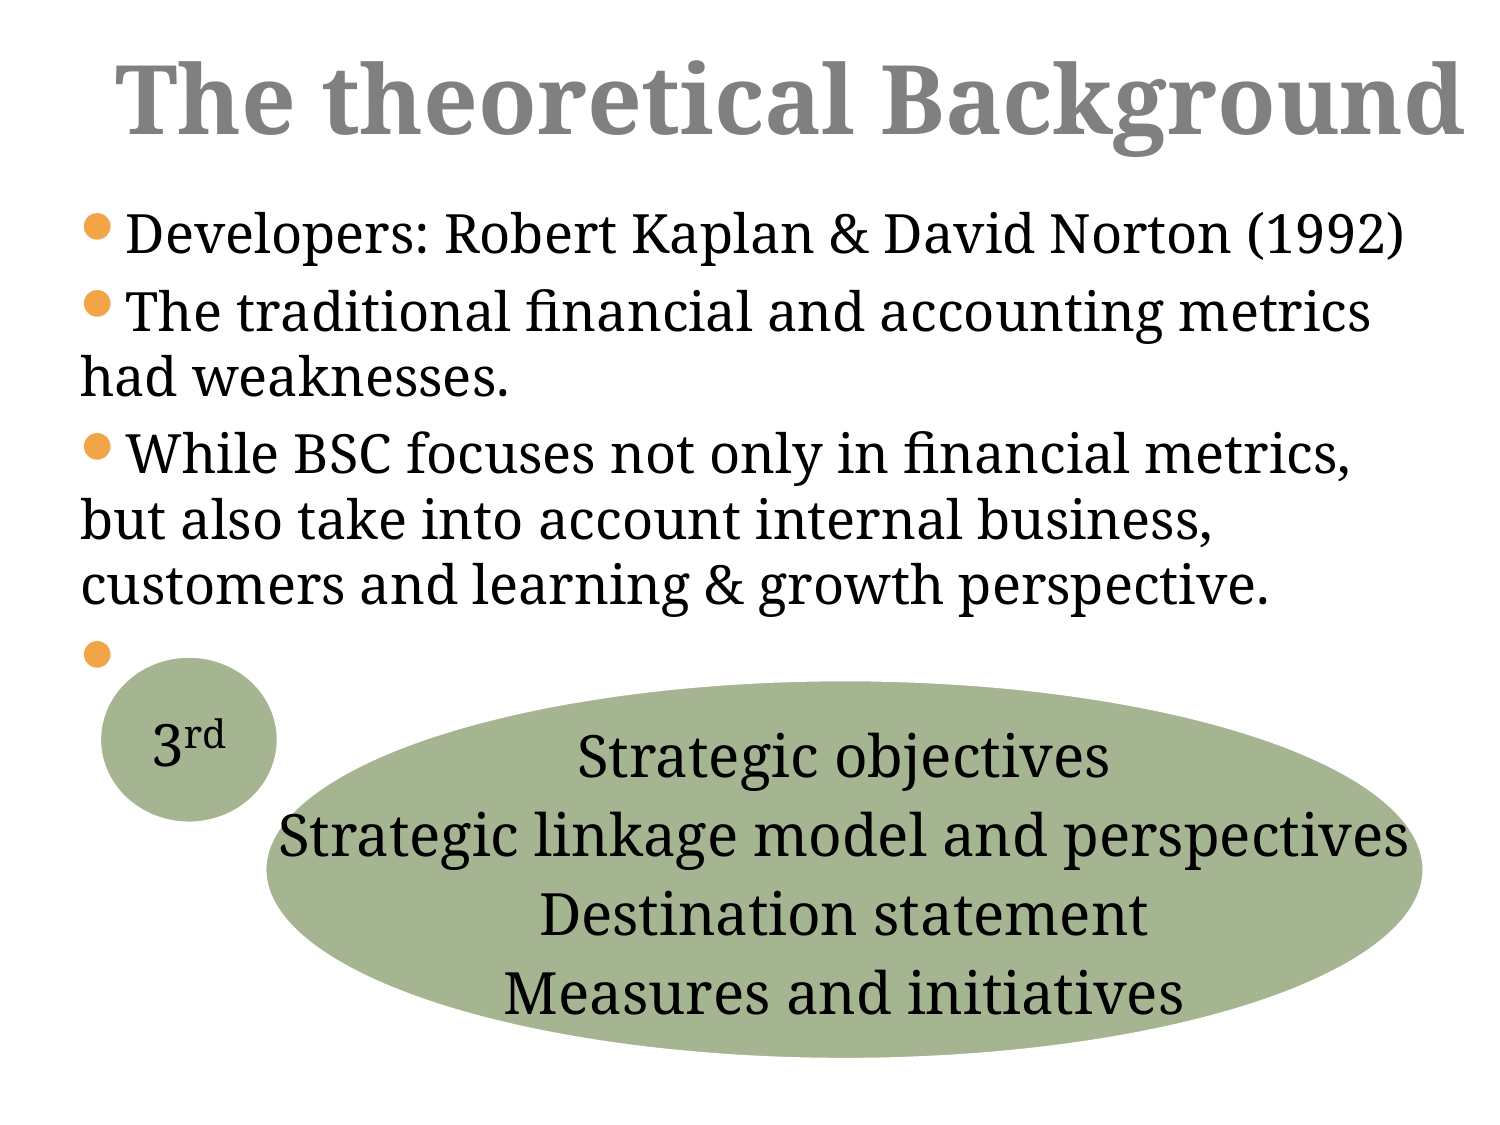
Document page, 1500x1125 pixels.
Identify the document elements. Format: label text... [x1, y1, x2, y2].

text_box 3rd [100, 656, 278, 823]
text_box Strategic objectives Strategic linkage model and perspectives Destination statement Measures and initiatives [265, 680, 1424, 1059]
list Developers: Robert Kaplan & David Norton (1992) The traditional financial and accounting metrics had weaknesses. While BSC focuses not only in financial metrics, but also take into account internal business, customers and learning & growth perspective. [64, 184, 1427, 1047]
title The theoretical Background [100, 30, 1500, 184]
